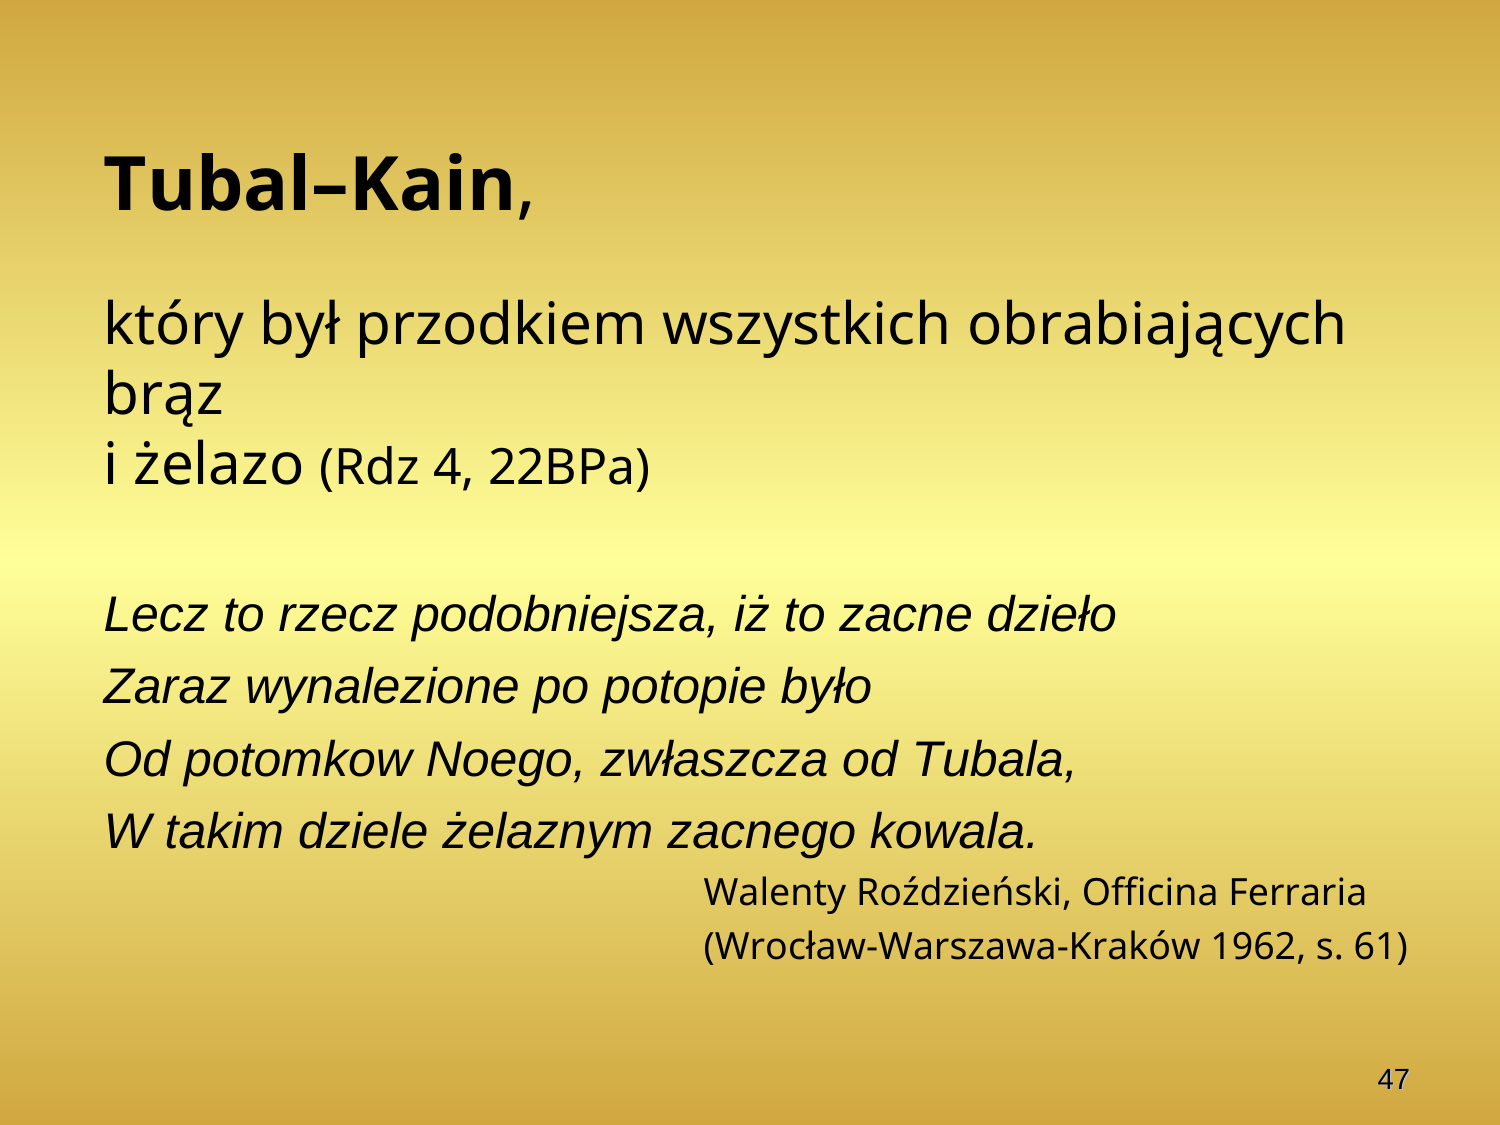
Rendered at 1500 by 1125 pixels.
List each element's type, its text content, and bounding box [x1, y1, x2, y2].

title Tubal–Kain, [88, 66, 1439, 278]
list który był przodkiem wszystkich obrabiających brąz i żelazo (Rdz 4, 22BPa) Lecz to rzecz podobniejsza, iż to zacne dzieło Zaraz wynalezione po potopie było Od potomkow Noego, zwłaszcza od Tubala, W takim dziele żelaznym zacnego kowala. Walenty Roździeński, Officina Ferraria (Wrocław-Warszawa-Kraków 1962, s. 61) [88, 278, 1471, 960]
text_box <numer> [1074, 1024, 1426, 1103]
